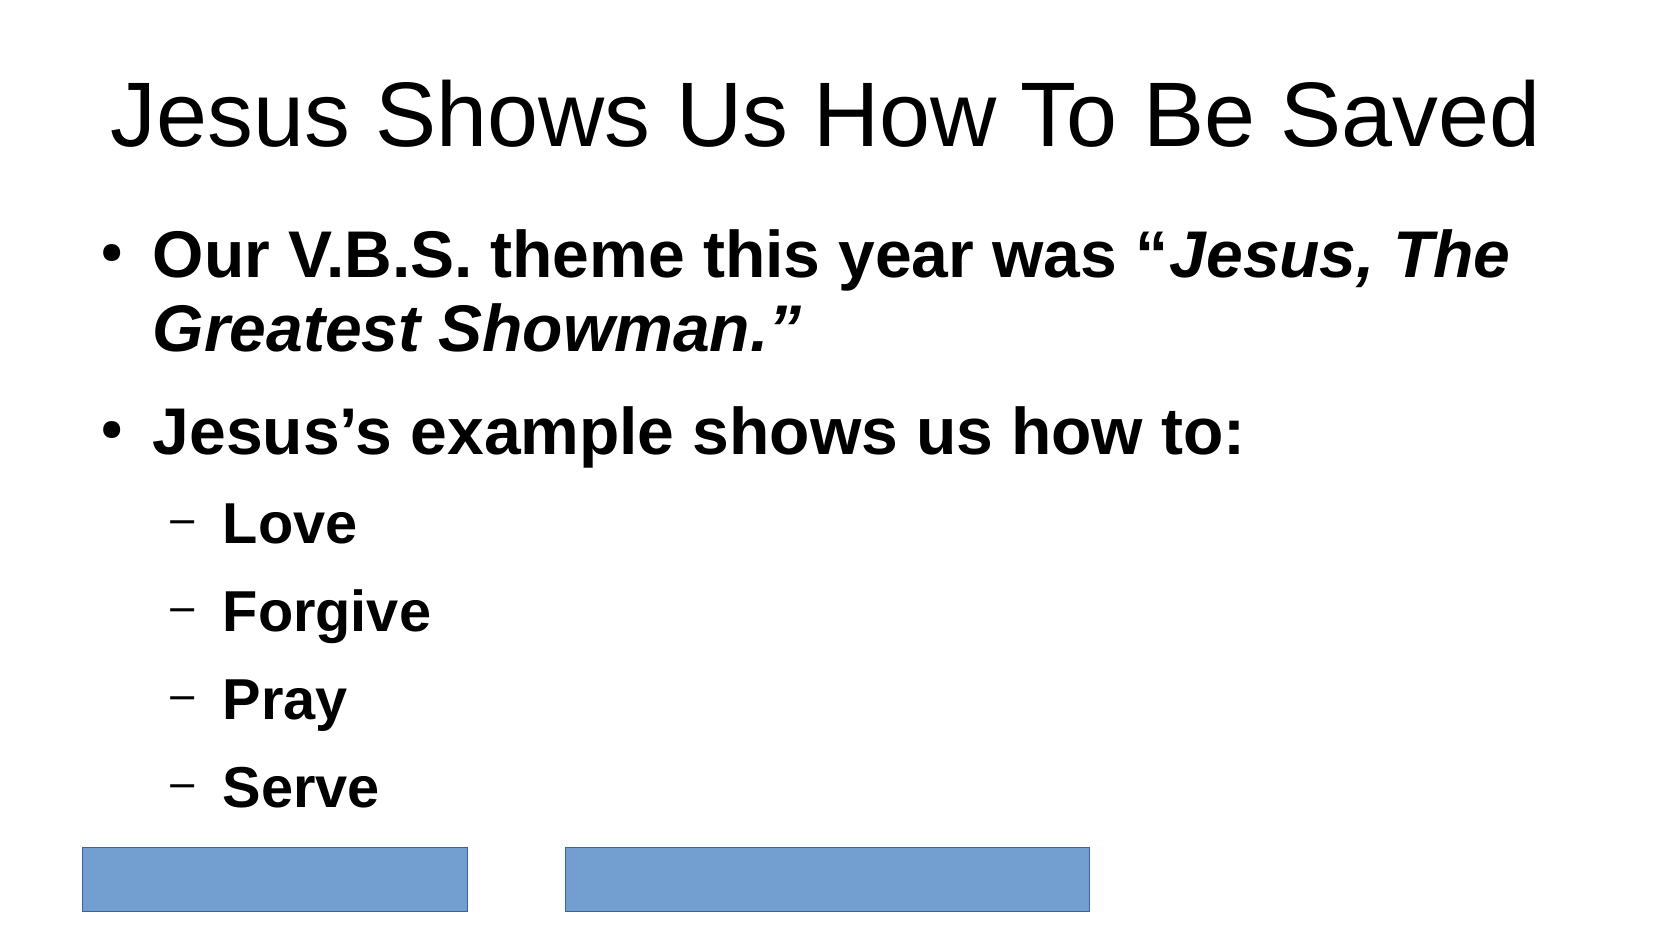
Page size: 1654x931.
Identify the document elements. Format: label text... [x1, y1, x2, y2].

title Jesus Shows Us How To Be Saved [82, 37, 1571, 193]
list Our V.B.S. theme this year was “Jesus, The Greatest Showman.” Jesus’s example shows us how to: Love Forgive Pray Serve [82, 217, 1571, 826]
